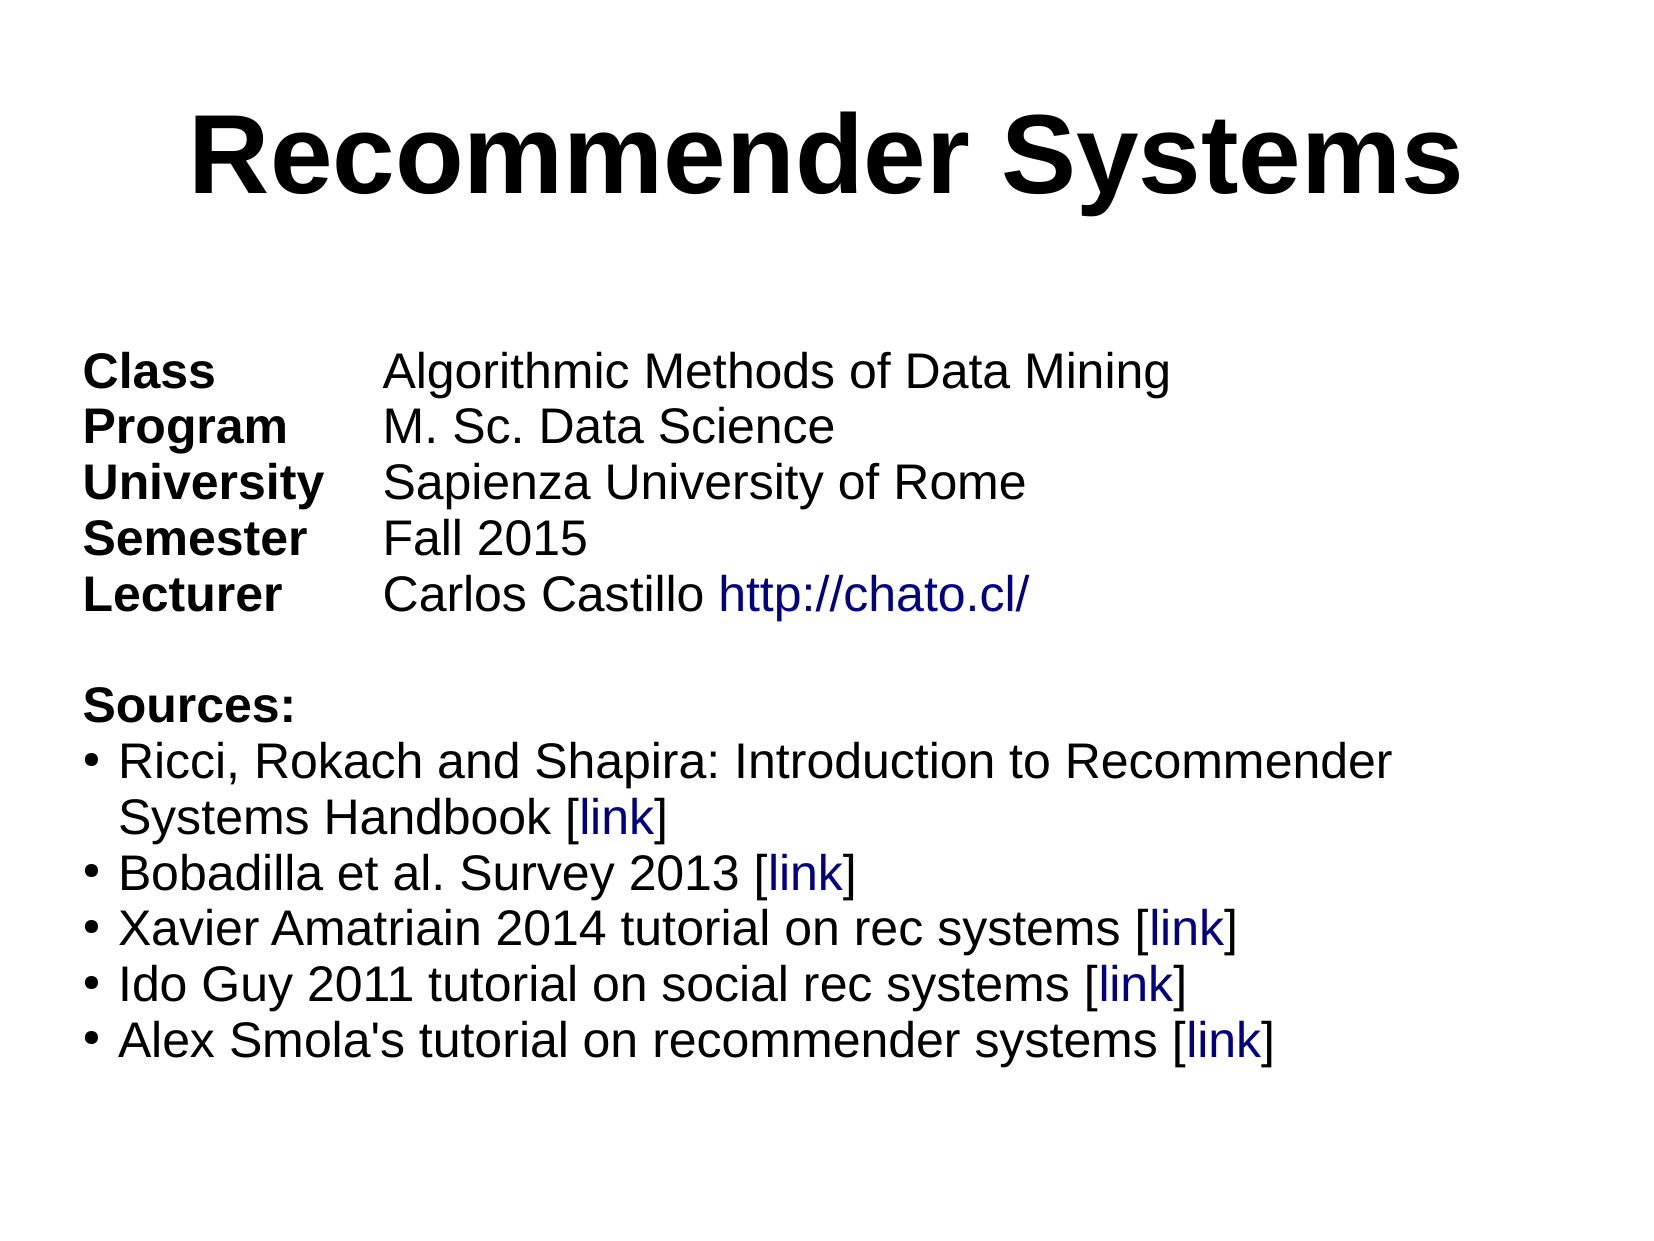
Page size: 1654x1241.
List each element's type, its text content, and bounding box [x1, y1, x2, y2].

subtitle Recommender Systems Class Algorithmic Methods of Data Mining Program M. Sc. Data Science University Sapienza University of Rome Semester Fall 2015 Lecturer Carlos Castillo http://chato.cl/ Sources: Ricci, Rokach and Shapira: Introduction to Recommender Systems Handbook [link] Bobadilla et al. Survey 2013 [link] Xavier Amatriain 2014 tutorial on rec systems [link] Ido Guy 2011 tutorial on social rec systems [link] Alex Smola's tutorial on recommender systems [link] [82, 49, 1571, 1111]
chart [769, 591, 888, 651]
